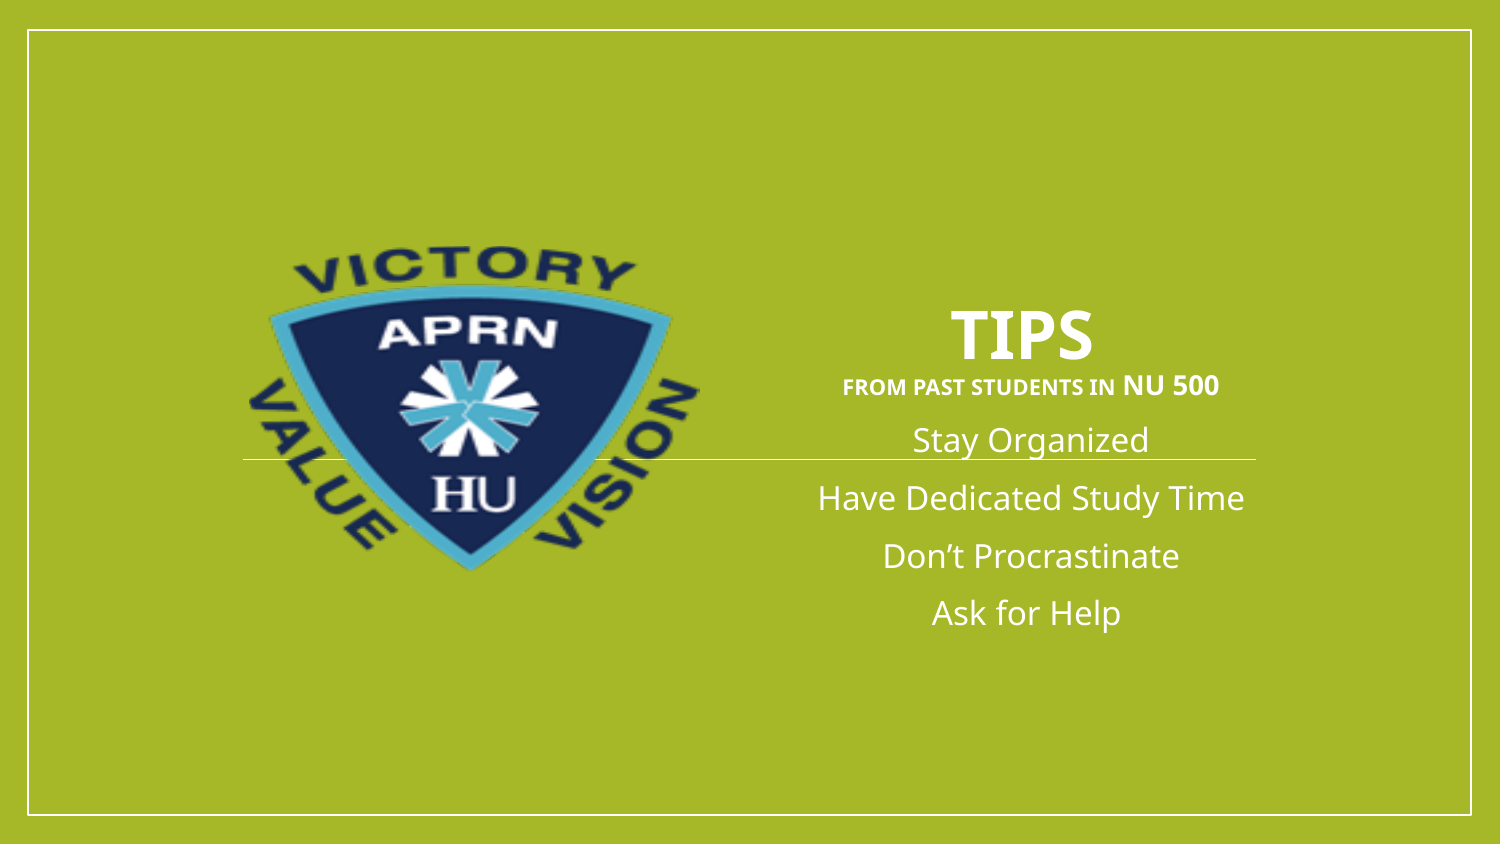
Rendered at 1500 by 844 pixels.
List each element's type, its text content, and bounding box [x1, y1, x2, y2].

picture [1374, 718, 1475, 819]
subtitle Stay Organized Have Dedicated Study Time Don’t Procrastinate Ask for Help [762, 416, 1300, 585]
picture [249, 246, 700, 572]
title Tips from Past Students in NU 500 [737, 296, 1325, 409]
